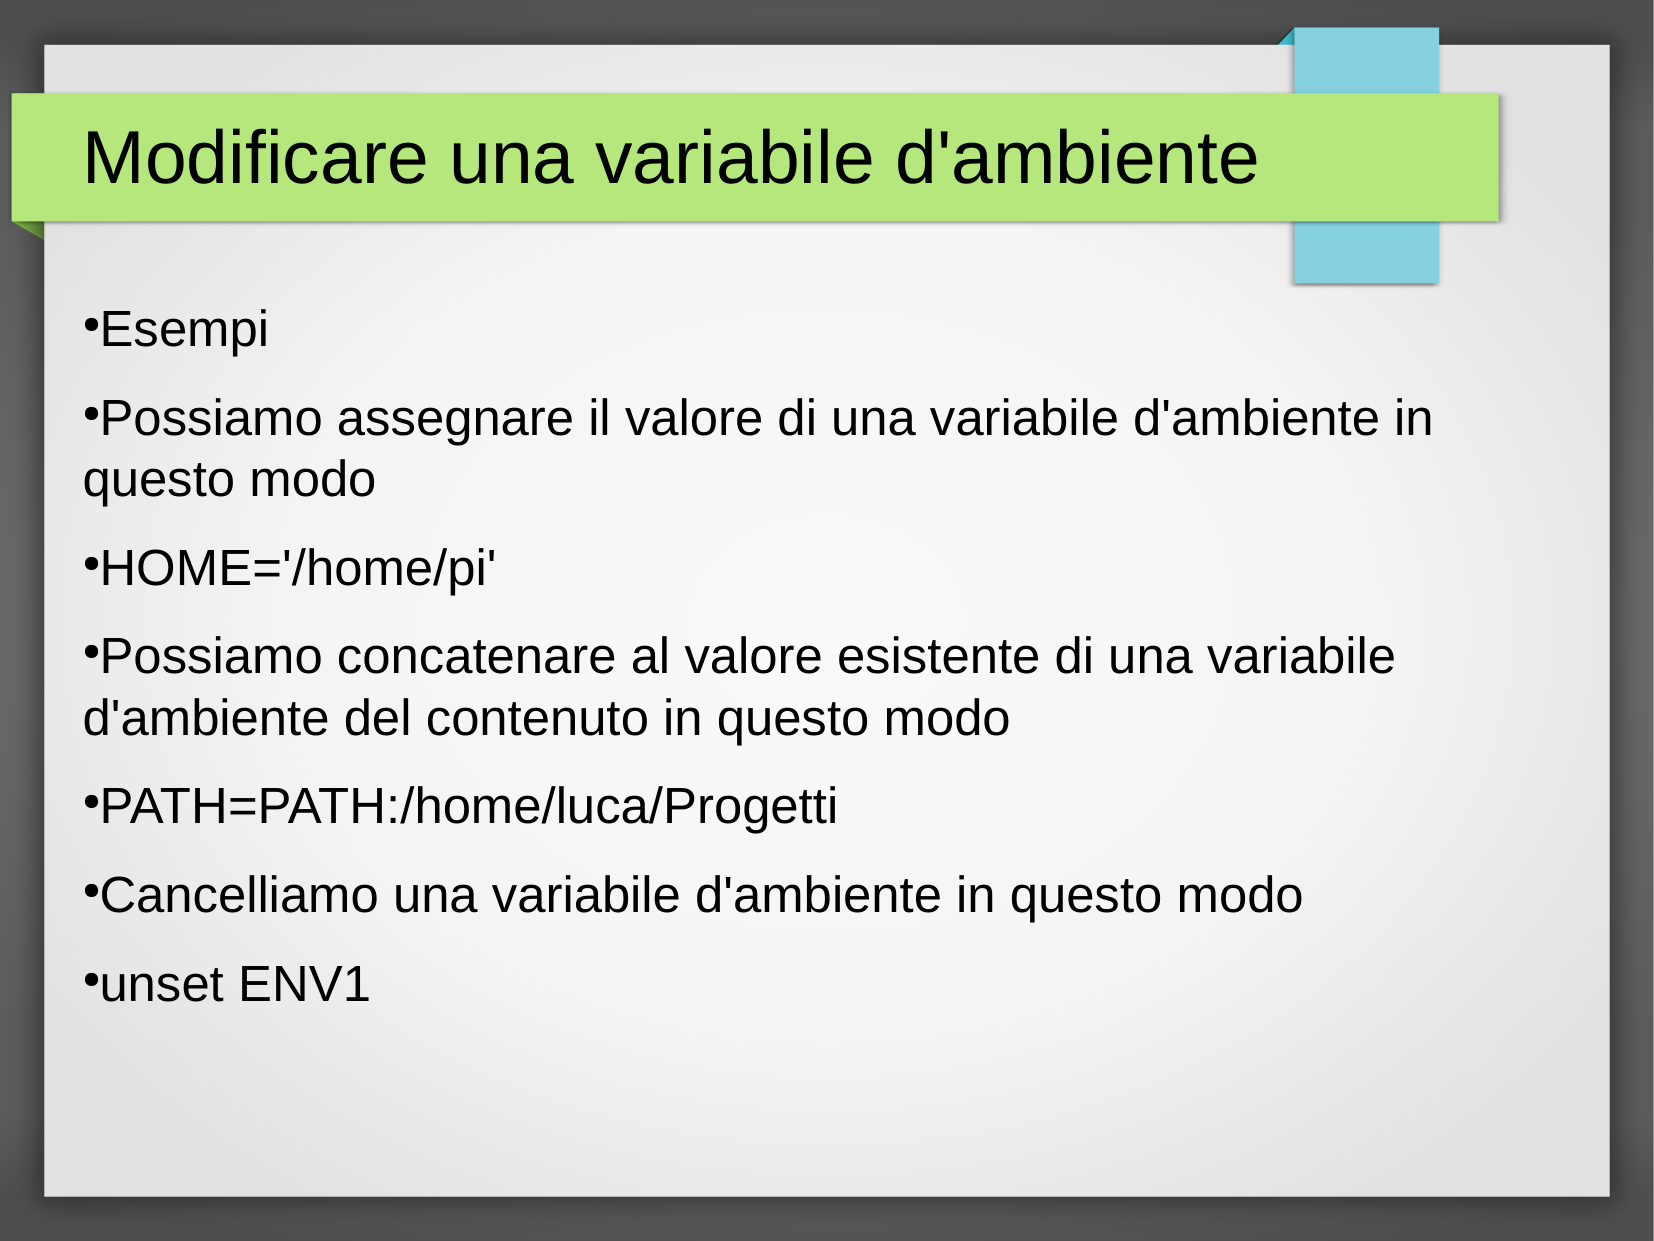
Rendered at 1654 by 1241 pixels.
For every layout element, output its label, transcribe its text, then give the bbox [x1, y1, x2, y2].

list Esempi Possiamo assegnare il valore di una variabile d'ambiente in questo modo HOME='/home/pi' Possiamo concatenare al valore esistente di una variabile d'ambiente del contenuto in questo modo PATH=PATH:/home/luca/Progetti Cancelliamo una variabile d'ambiente in questo modo unset ENV1 [82, 295, 1571, 1015]
title Modificare una variabile d'ambiente [82, 94, 1264, 213]
picture [0, 0, 1654, 1241]
